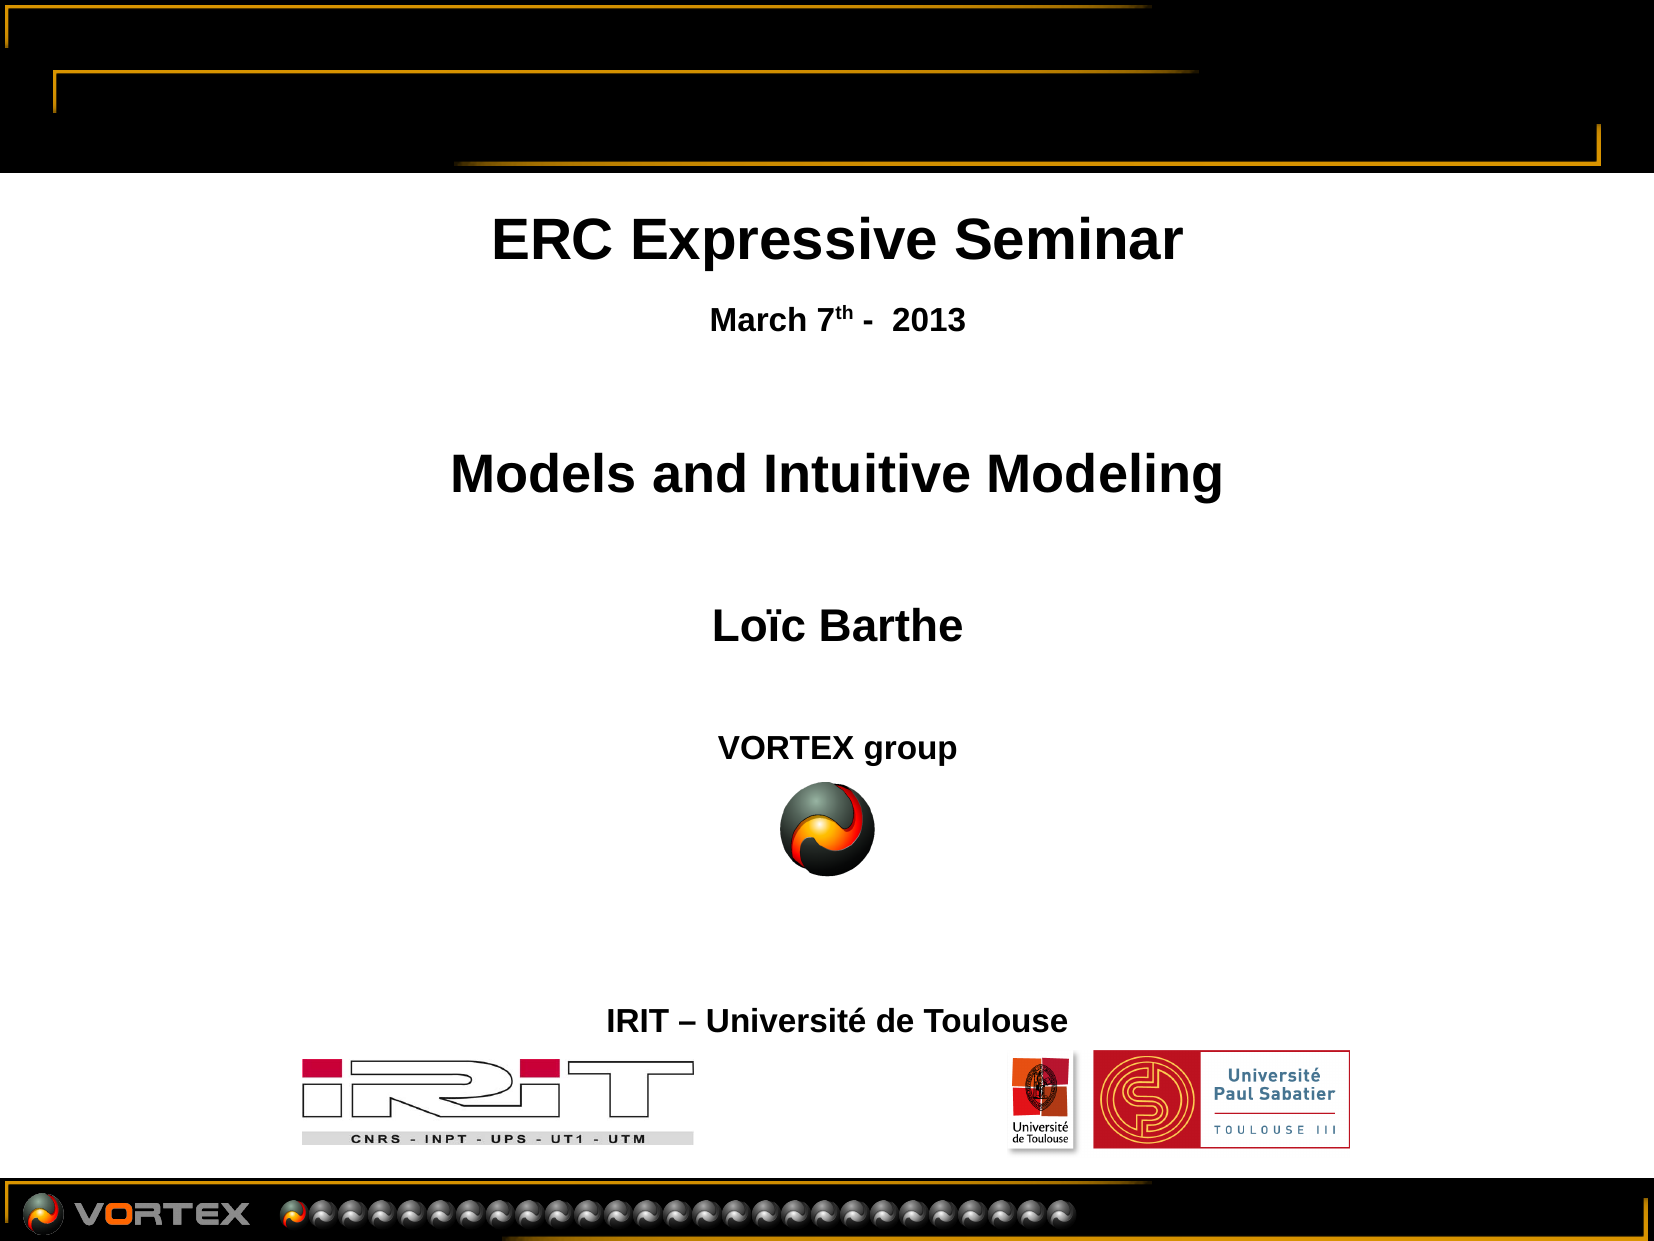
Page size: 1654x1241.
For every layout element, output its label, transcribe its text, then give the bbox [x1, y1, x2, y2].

picture [1007, 1050, 1350, 1158]
list ERC Expressive Seminar March 7th - 2013 Models and Intuitive Modeling Loïc Barthe VORTEX group IRIT – Université de Toulouse [58, 206, 1600, 1145]
picture [302, 1059, 694, 1145]
picture [775, 782, 879, 877]
picture [5, 5, 1152, 48]
picture [454, 124, 1601, 166]
picture [5, 1181, 1648, 1241]
picture [53, 70, 1199, 113]
